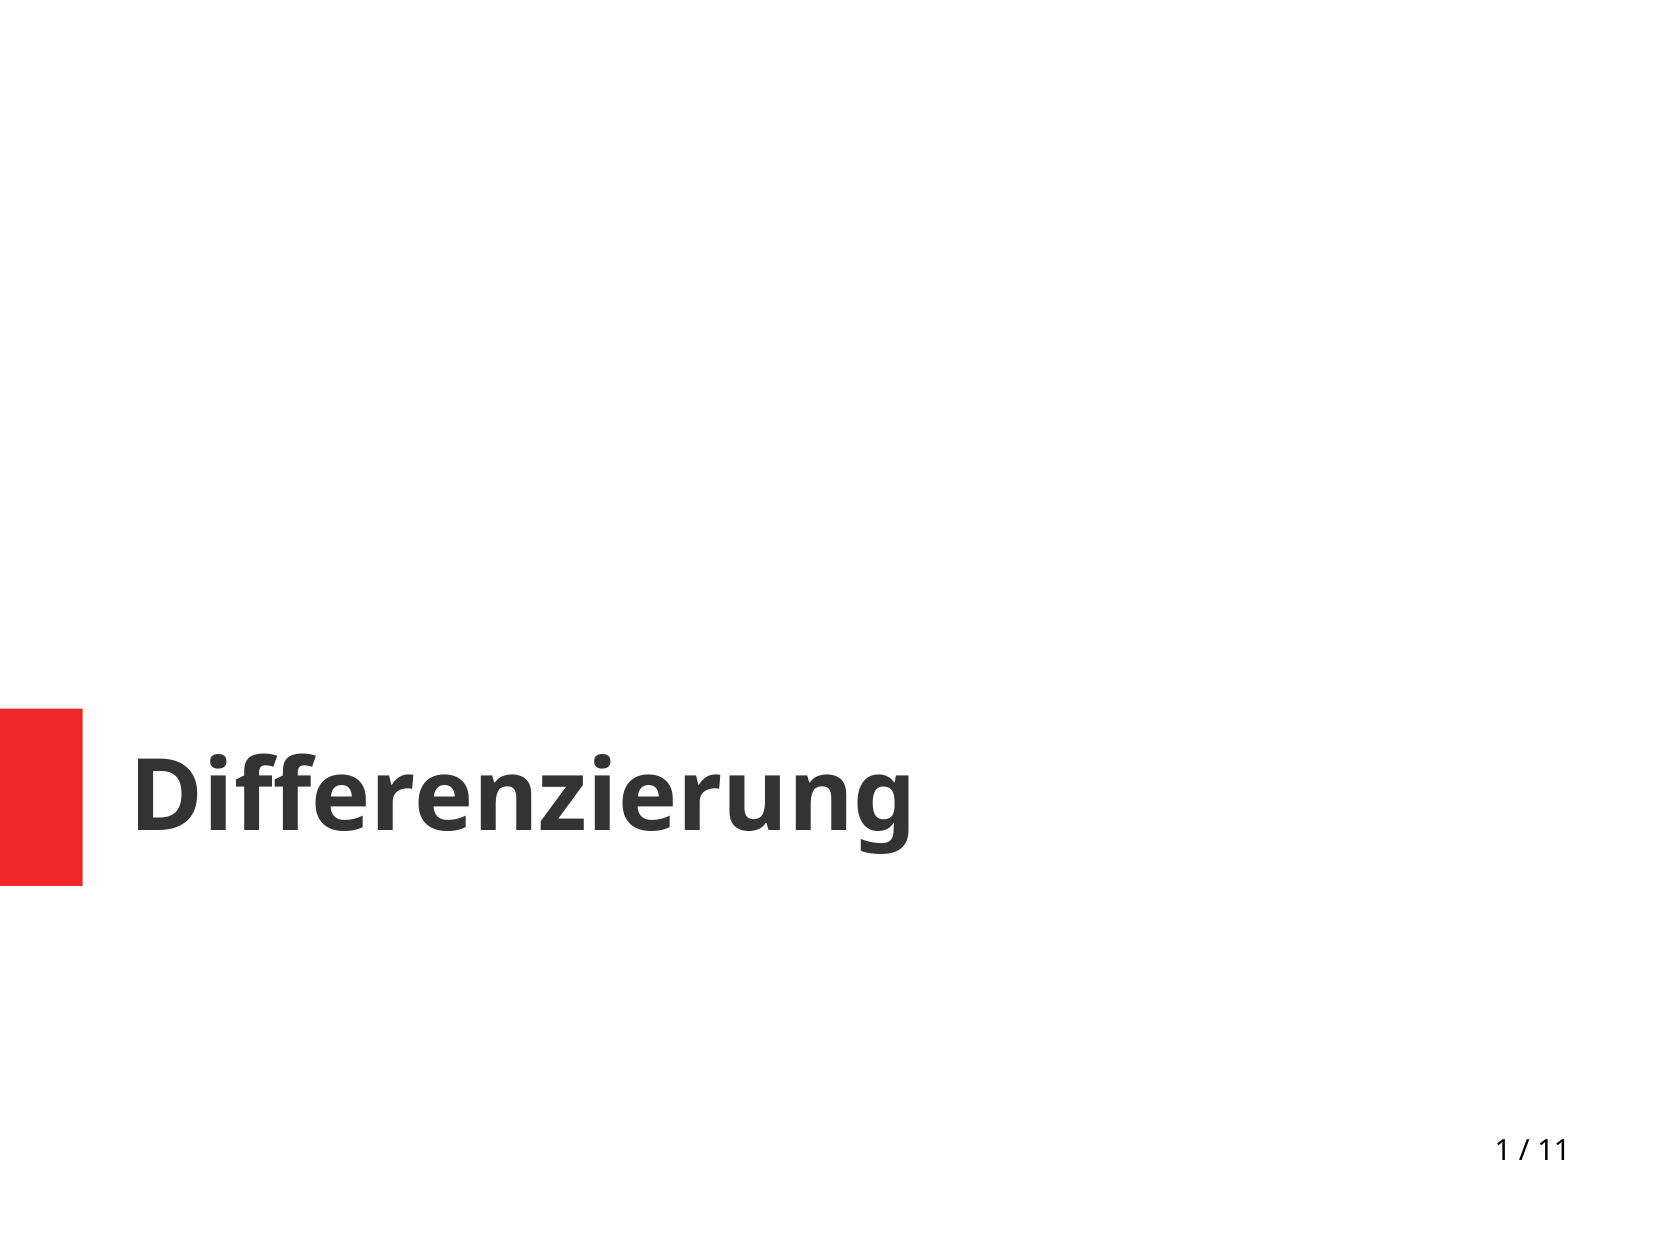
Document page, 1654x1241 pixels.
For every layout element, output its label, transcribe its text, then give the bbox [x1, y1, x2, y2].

title Differenzierung [129, 673, 1536, 910]
